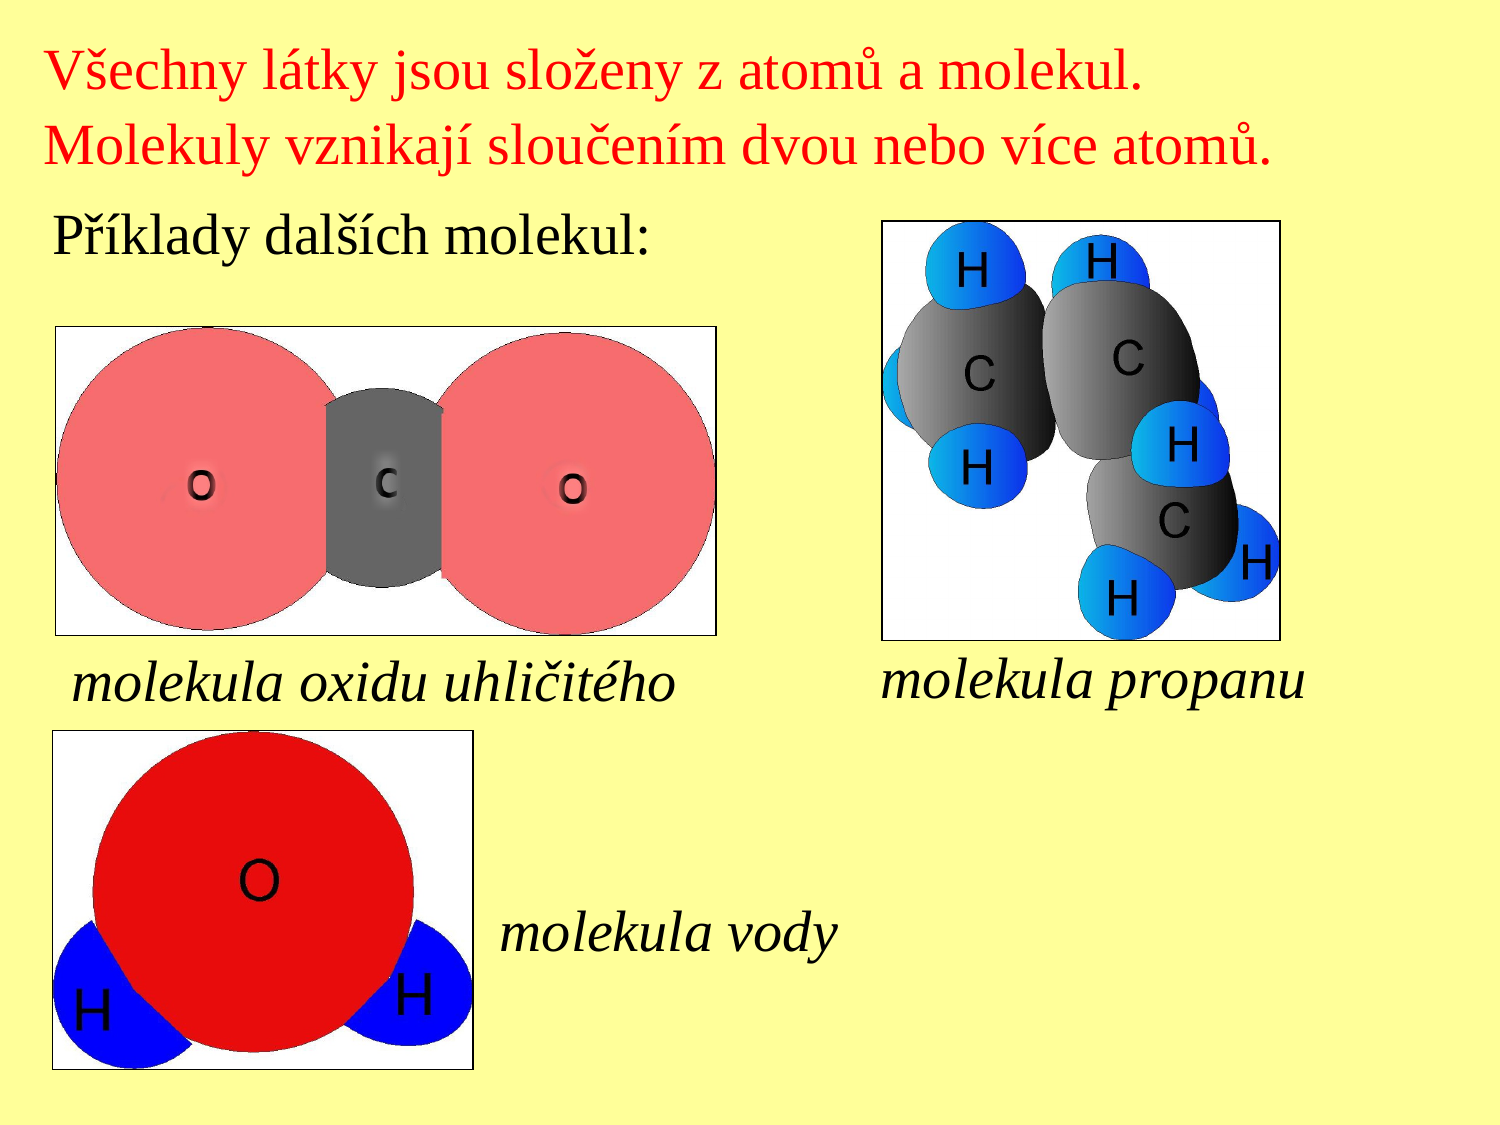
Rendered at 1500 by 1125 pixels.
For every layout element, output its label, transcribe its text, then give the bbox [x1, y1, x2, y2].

picture [53, 731, 473, 1069]
text_box molekula vody [485, 892, 853, 973]
text_box molekula oxidu uhličitého [56, 642, 693, 723]
text_box molekula propanu [866, 639, 1323, 720]
picture [56, 327, 716, 635]
text_box Příklady dalších molekul: [37, 195, 668, 276]
text_box Všechny látky jsou složeny z atomů a molekul. Molekuly vznikají sloučením dvou nebo více atomů. [28, 29, 1289, 185]
picture [882, 221, 1280, 640]
